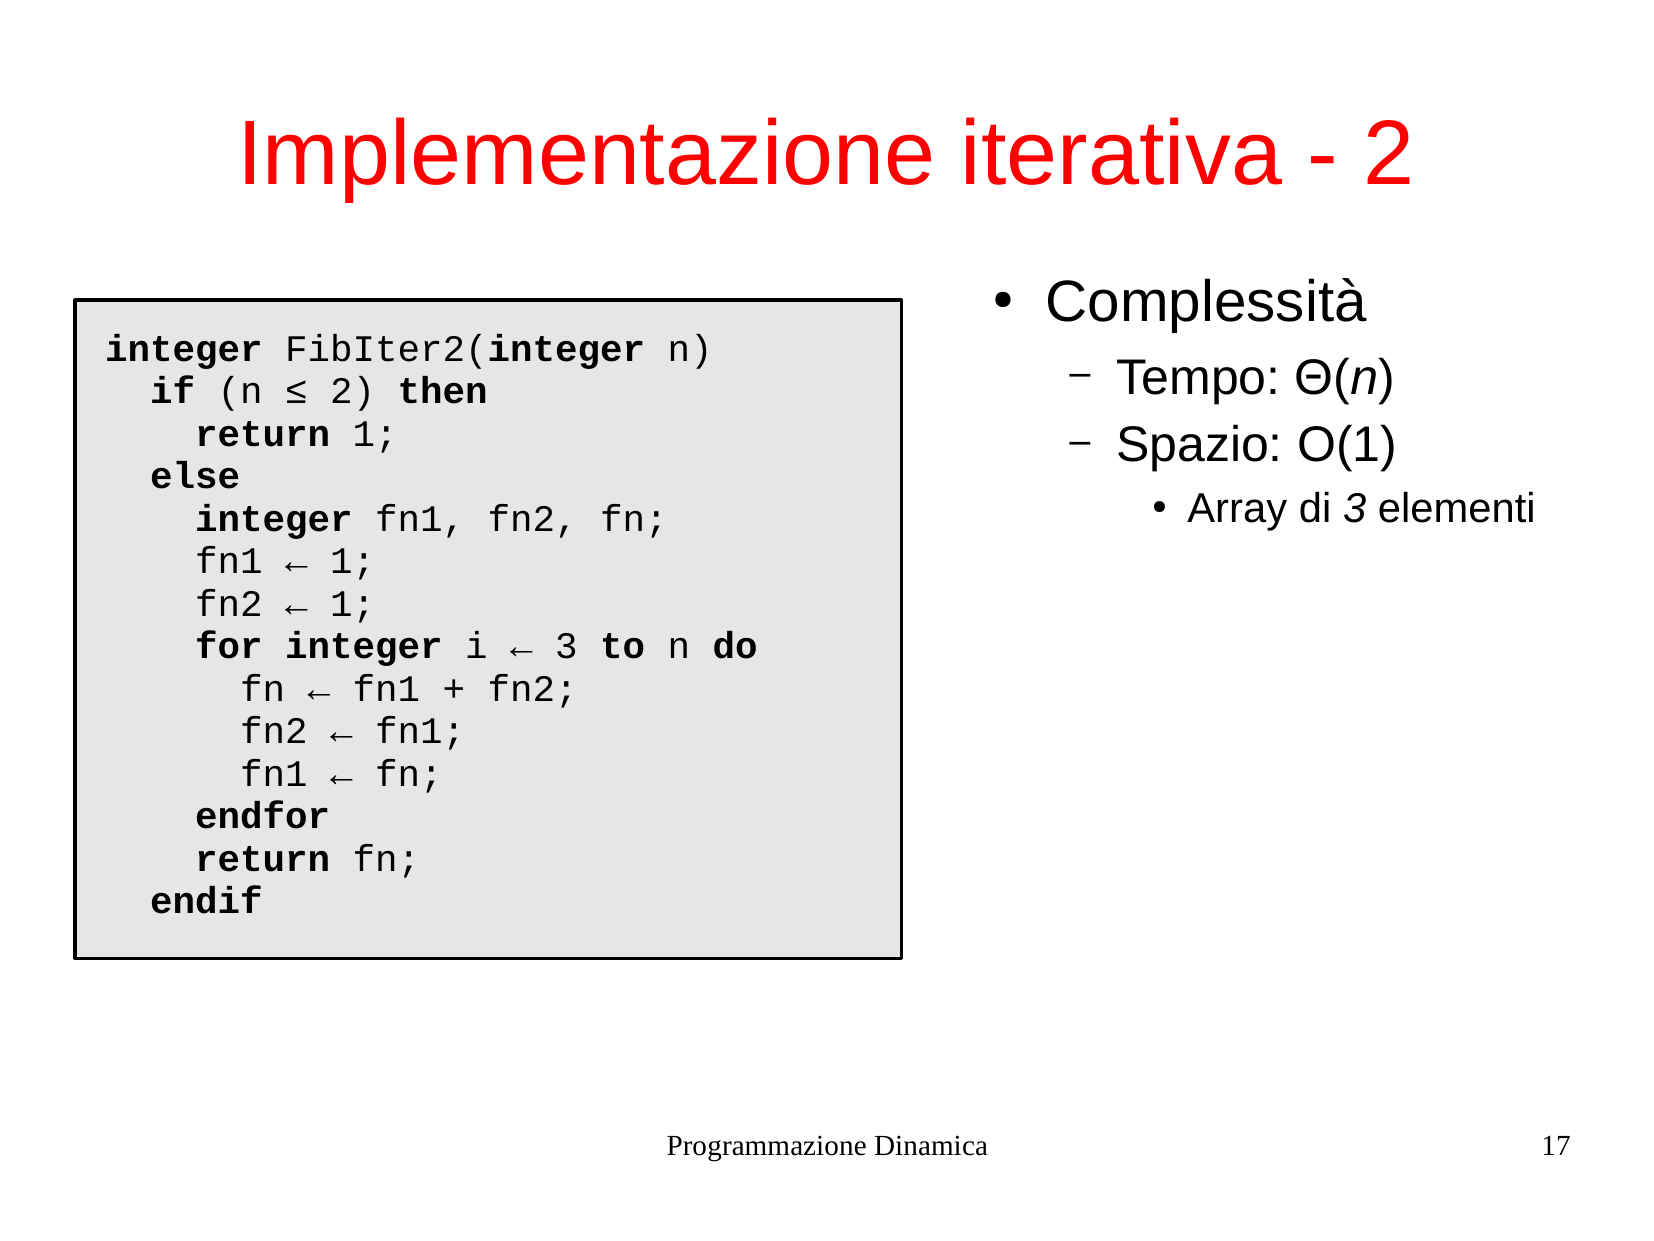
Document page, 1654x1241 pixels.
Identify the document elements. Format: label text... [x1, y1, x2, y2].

text_box integer FibIter2(integer n) if (n ≤ 2) then return 1; else integer fn1, fn2, fn; fn1 ← 1; fn2 ← 1; for integer i ← 3 to n do fn ← fn1 + fn2; fn2 ← fn1; fn1 ← fn; endfor return fn; endif [75, 300, 902, 959]
title Implementazione iterativa - 2 [82, 49, 1571, 257]
list Complessità Tempo: Θ(n) Spazio: O(1) Array di 3 elementi [975, 268, 1627, 1088]
